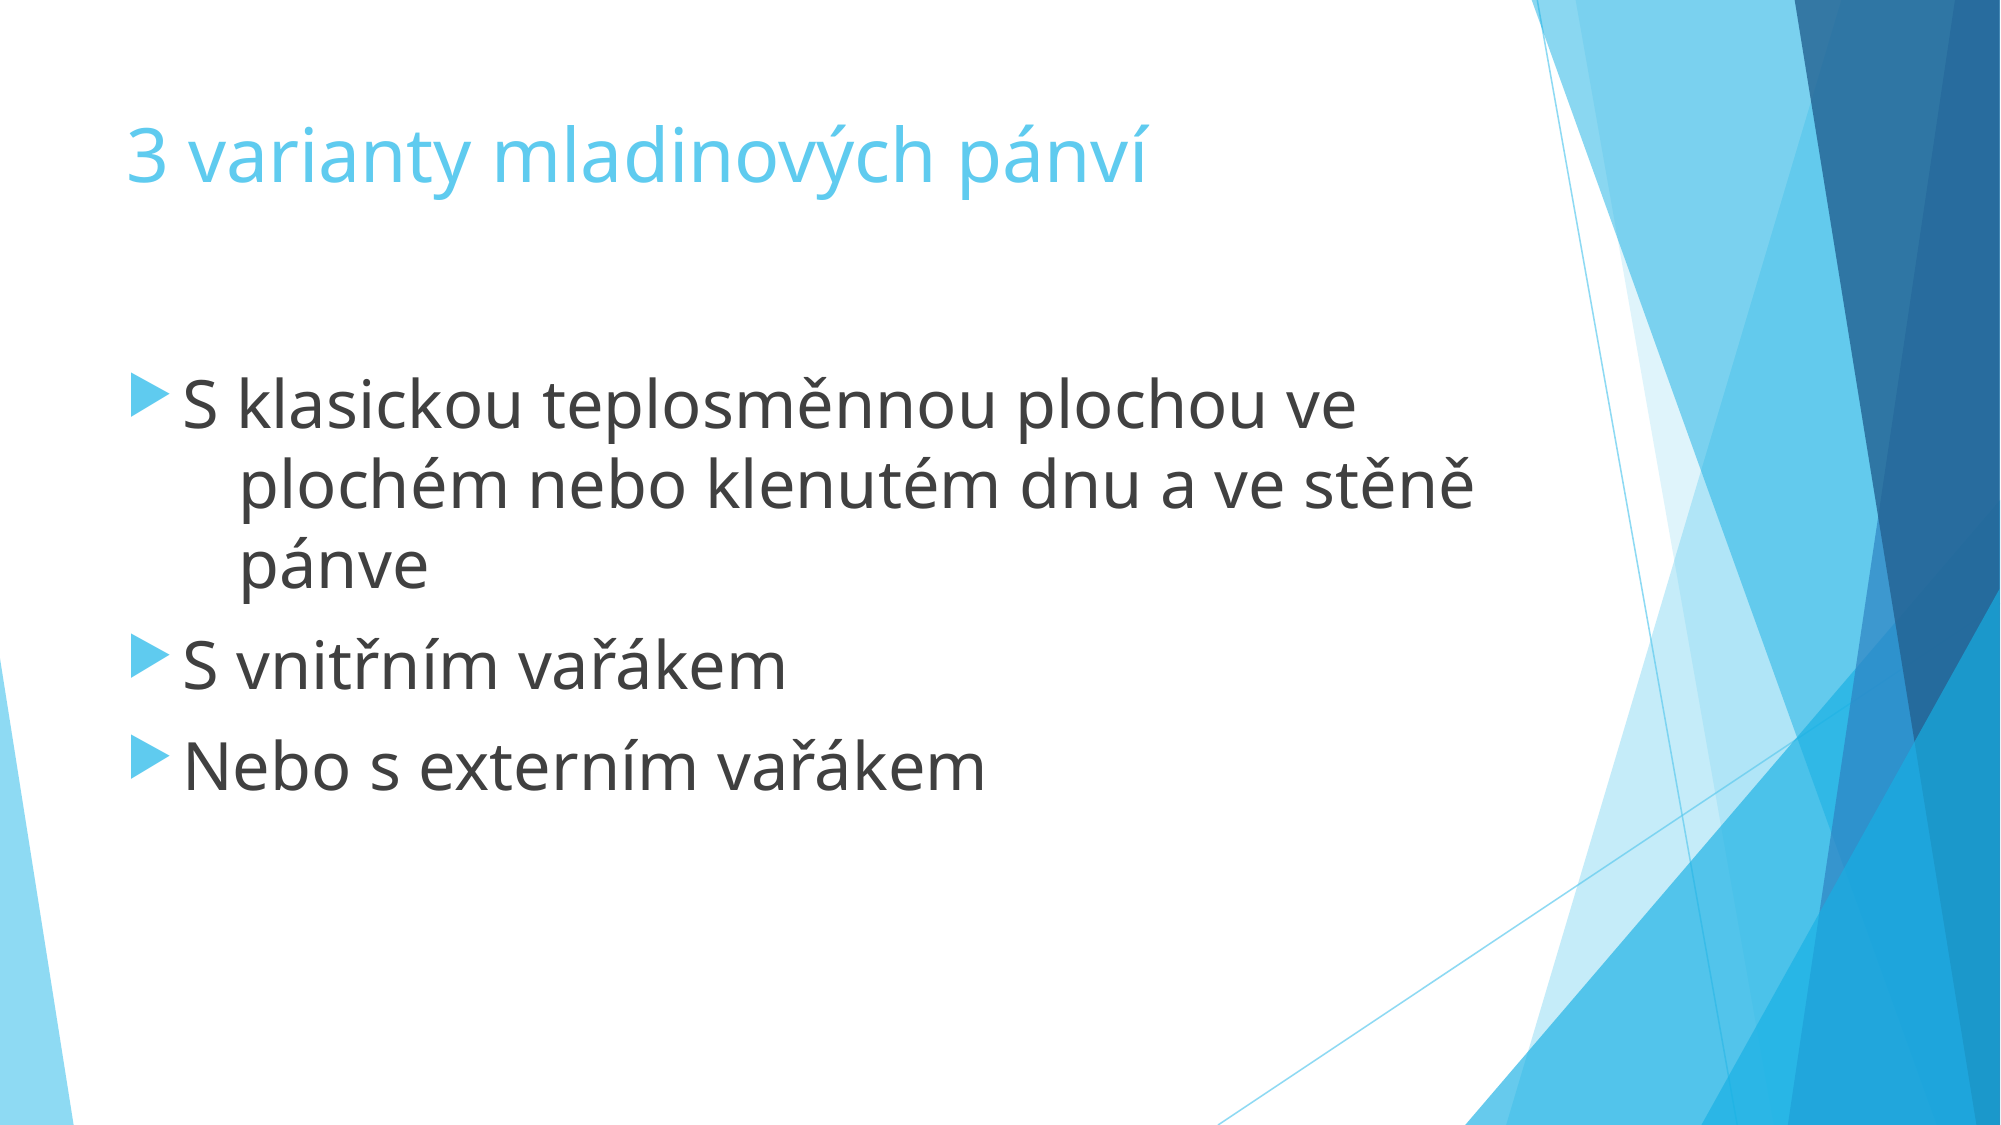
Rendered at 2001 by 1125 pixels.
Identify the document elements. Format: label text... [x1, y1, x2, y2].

list S klasickou teplosměnnou plochou ve plochém nebo klenutém dnu a ve stěně pánve S vnitřním vařákem Nebo s externím vařákem [111, 354, 1522, 992]
title 3 varianty mladinových pánví [111, 99, 1522, 317]
